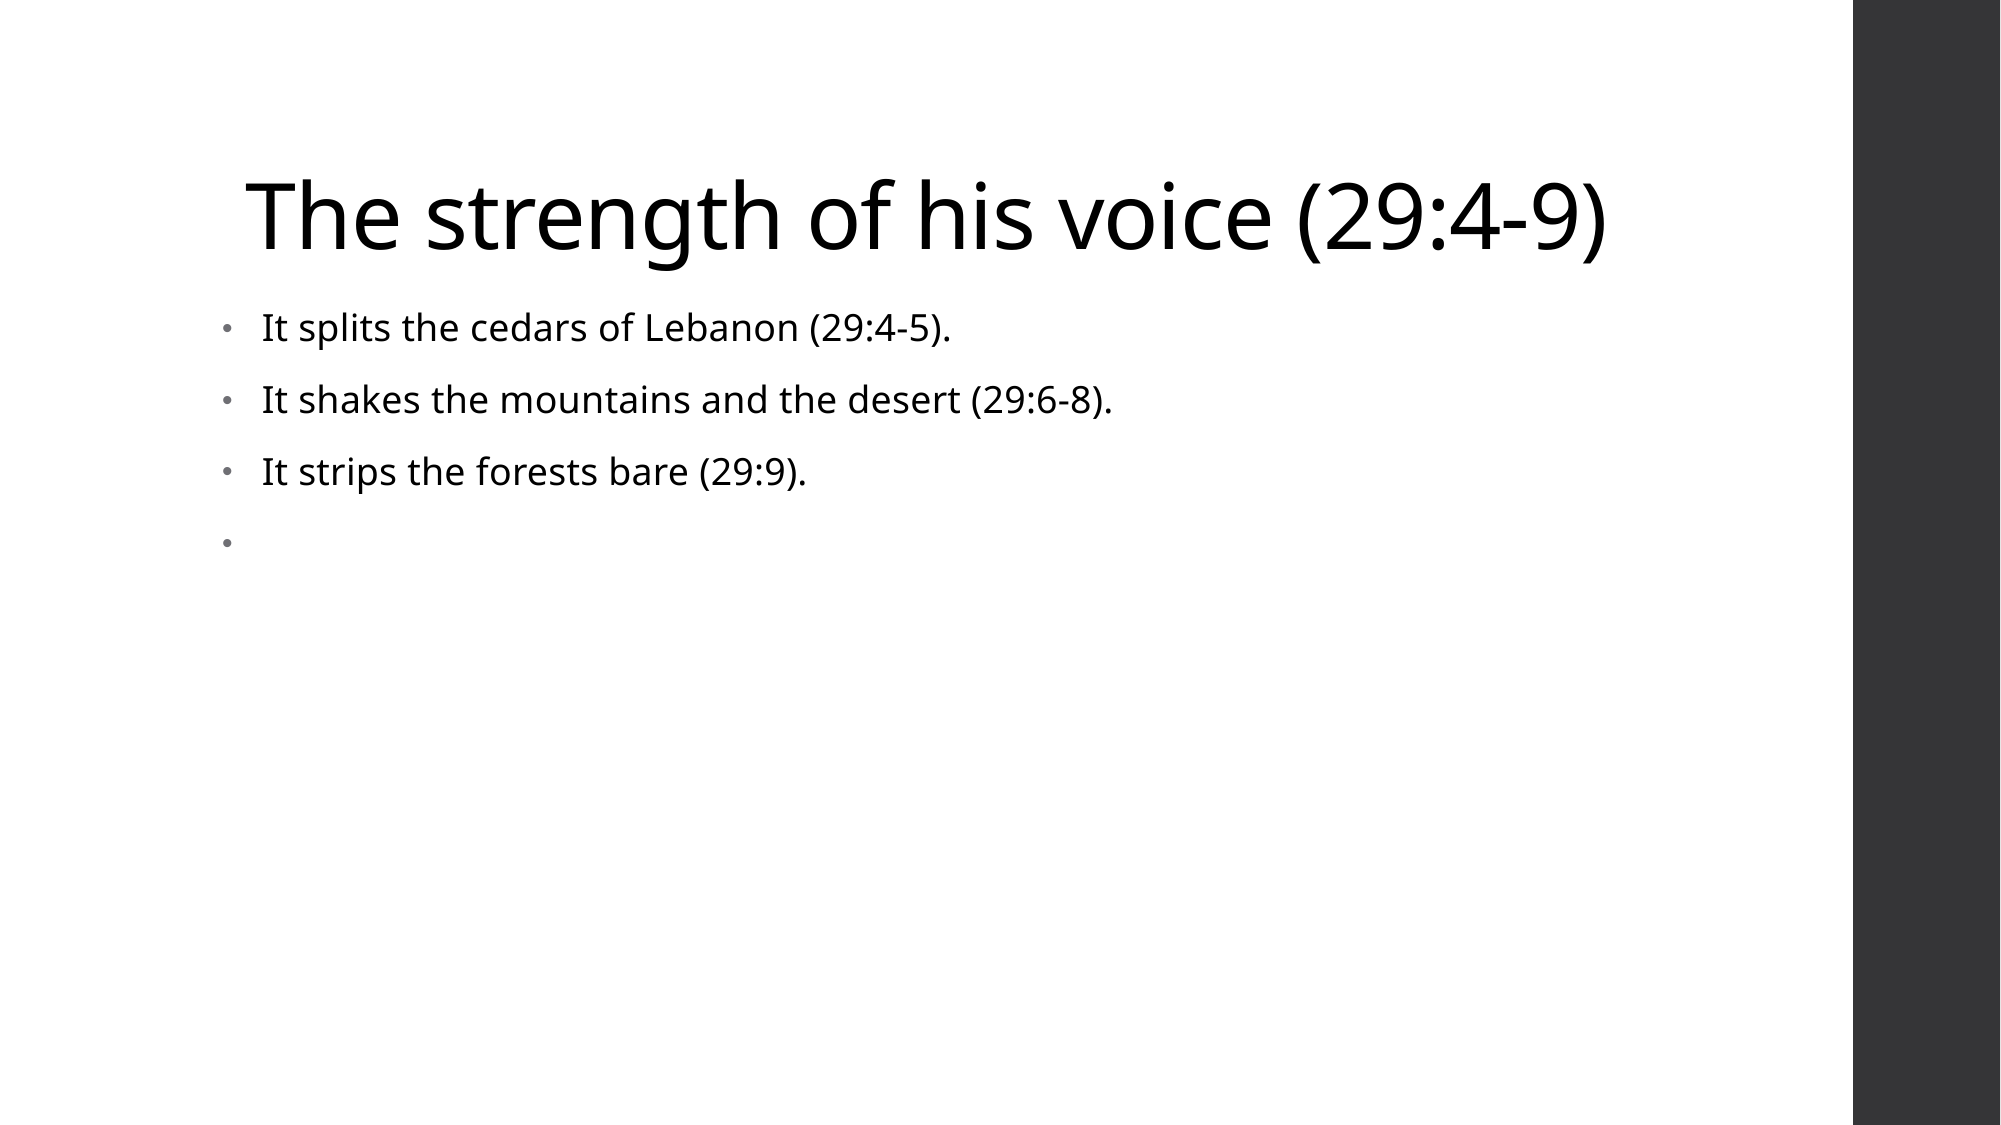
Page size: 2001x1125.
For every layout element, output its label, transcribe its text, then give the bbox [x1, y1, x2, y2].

list It splits the cedars of Lebanon (29:4-5). It shakes the mountains and the desert (29:6-8). It strips the forests bare (29:9). [206, 299, 1617, 1014]
title The strength of his voice (29:4-9) [206, 60, 1797, 278]
